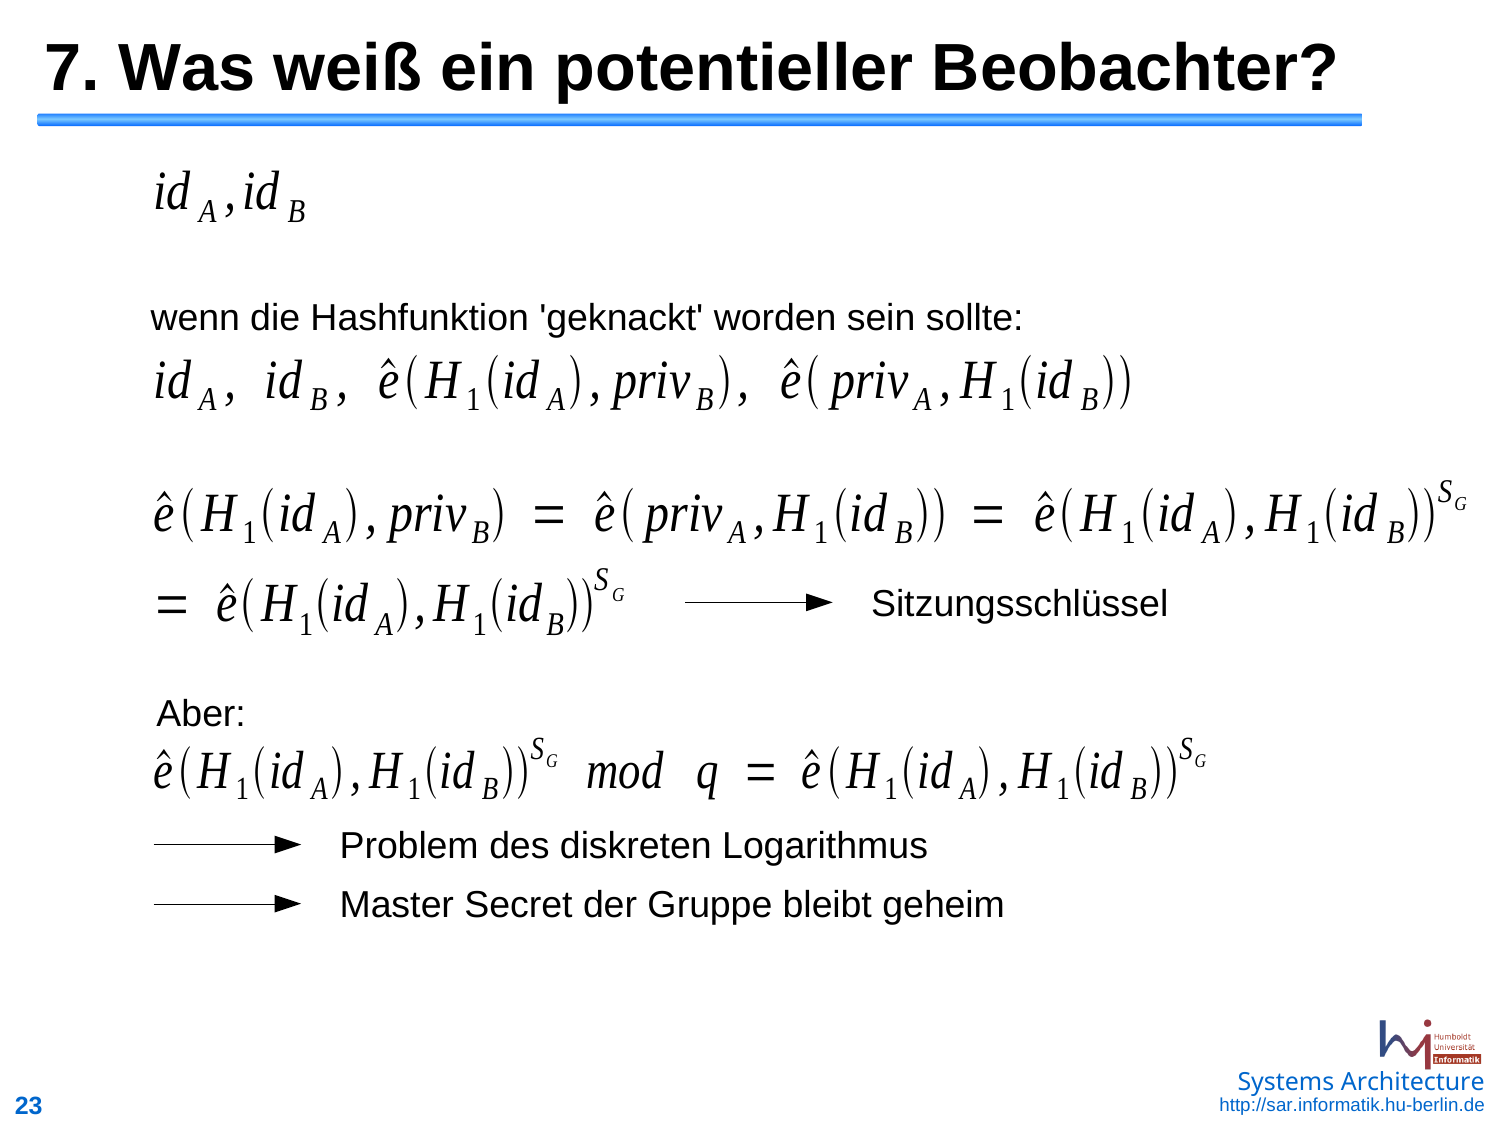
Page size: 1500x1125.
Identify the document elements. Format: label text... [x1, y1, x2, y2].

text_box Problem des diskreten Logarithmus [324, 817, 1063, 875]
text_box Master Secret der Gruppe bleibt geheim [324, 876, 1063, 934]
text_box wenn die Hashfunktion 'geknackt' worden sein sollte: [135, 289, 1081, 347]
chart [147, 561, 627, 643]
chart [147, 348, 1139, 420]
chart [147, 730, 1212, 809]
picture [1376, 1016, 1483, 1071]
text_box Aber: [141, 685, 290, 742]
title 7. Was weiß ein potentieller Beobachter? [29, 11, 1500, 123]
chart [147, 472, 1474, 553]
chart [147, 159, 311, 231]
text_box Sitzungsschlüssel [856, 575, 1241, 632]
